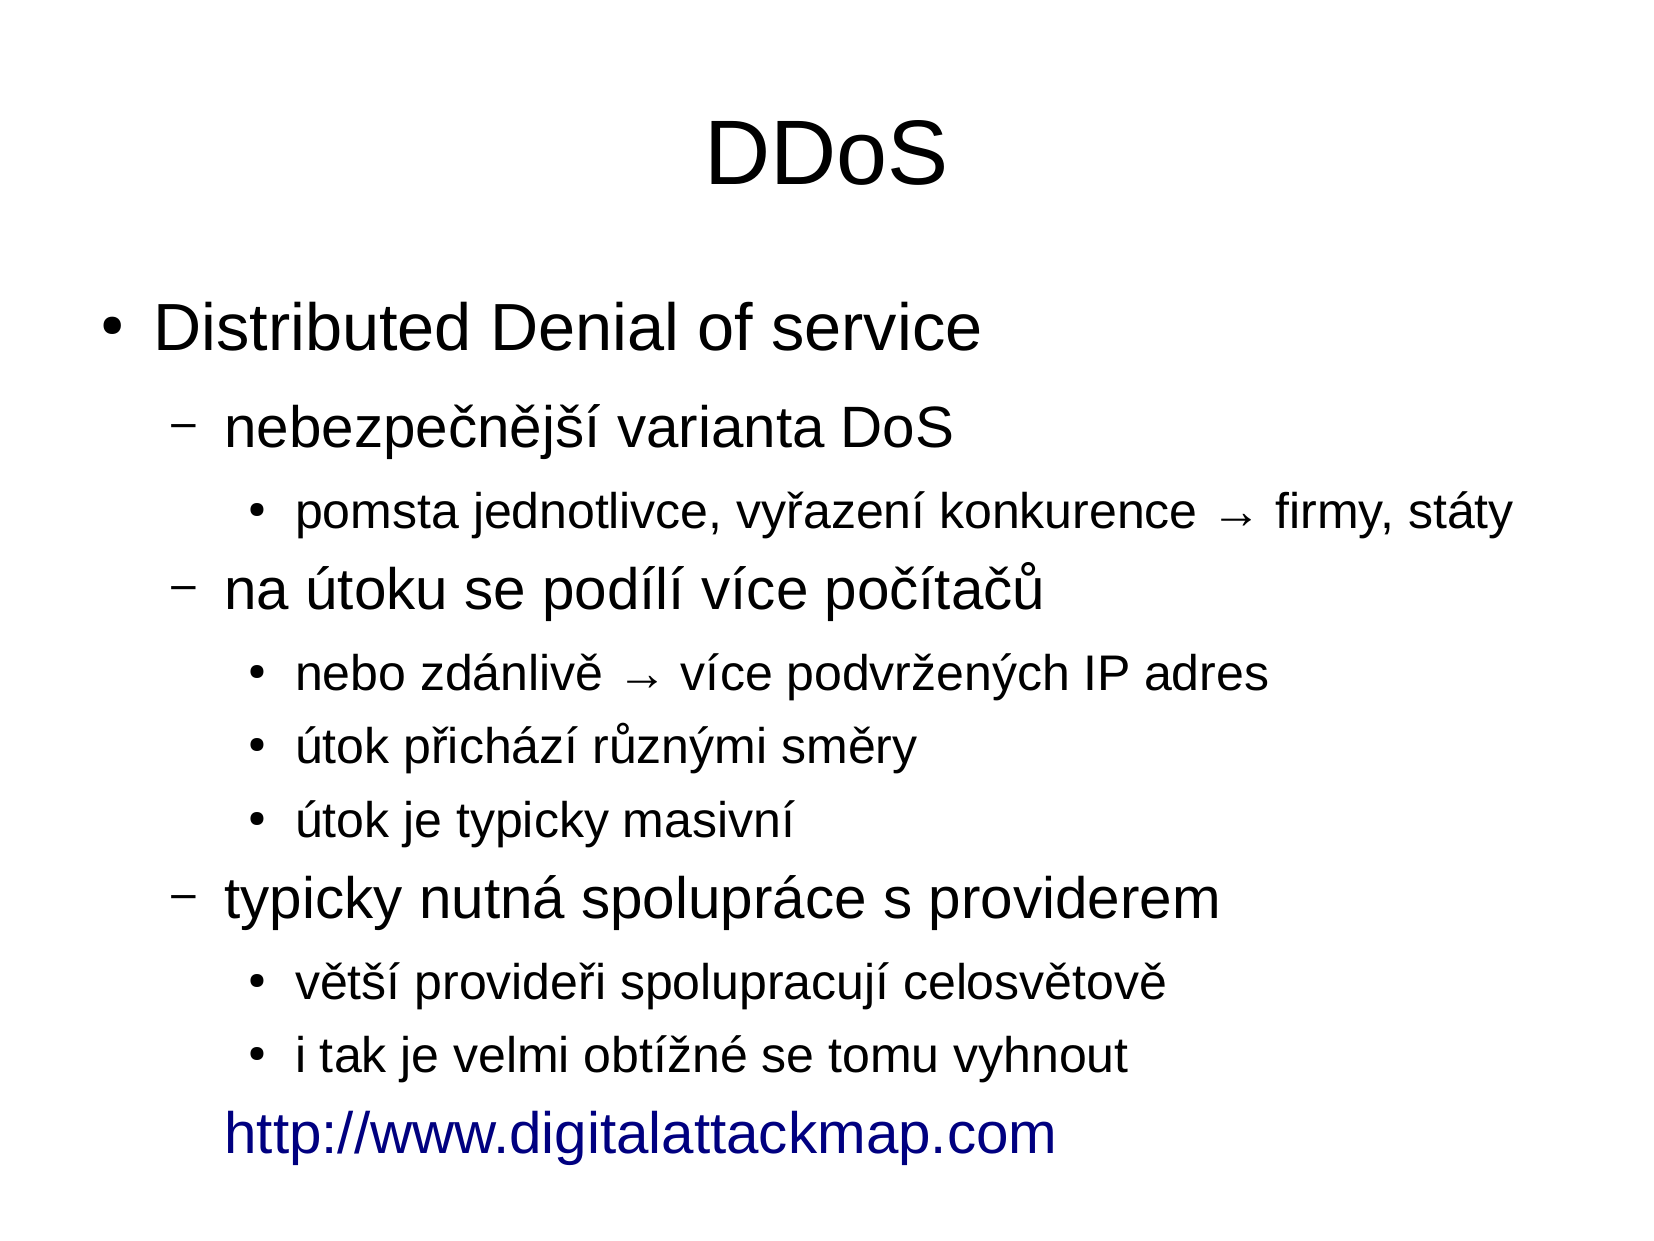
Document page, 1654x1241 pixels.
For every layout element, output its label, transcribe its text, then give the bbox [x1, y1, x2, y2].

list Distributed Denial of service nebezpečnější varianta DoS pomsta jednotlivce, vyřazení konkurence → firmy, státy na útoku se podílí více počítačů nebo zdánlivě → více podvržených IP adres útok přichází různými směry útok je typicky masivní typicky nutná spolupráce s providerem větší provideři spolupracují celosvětově i tak je velmi obtížné se tomu vyhnout http://www.digitalattackmap.com [82, 290, 1571, 1167]
title DDoS [82, 49, 1571, 257]
